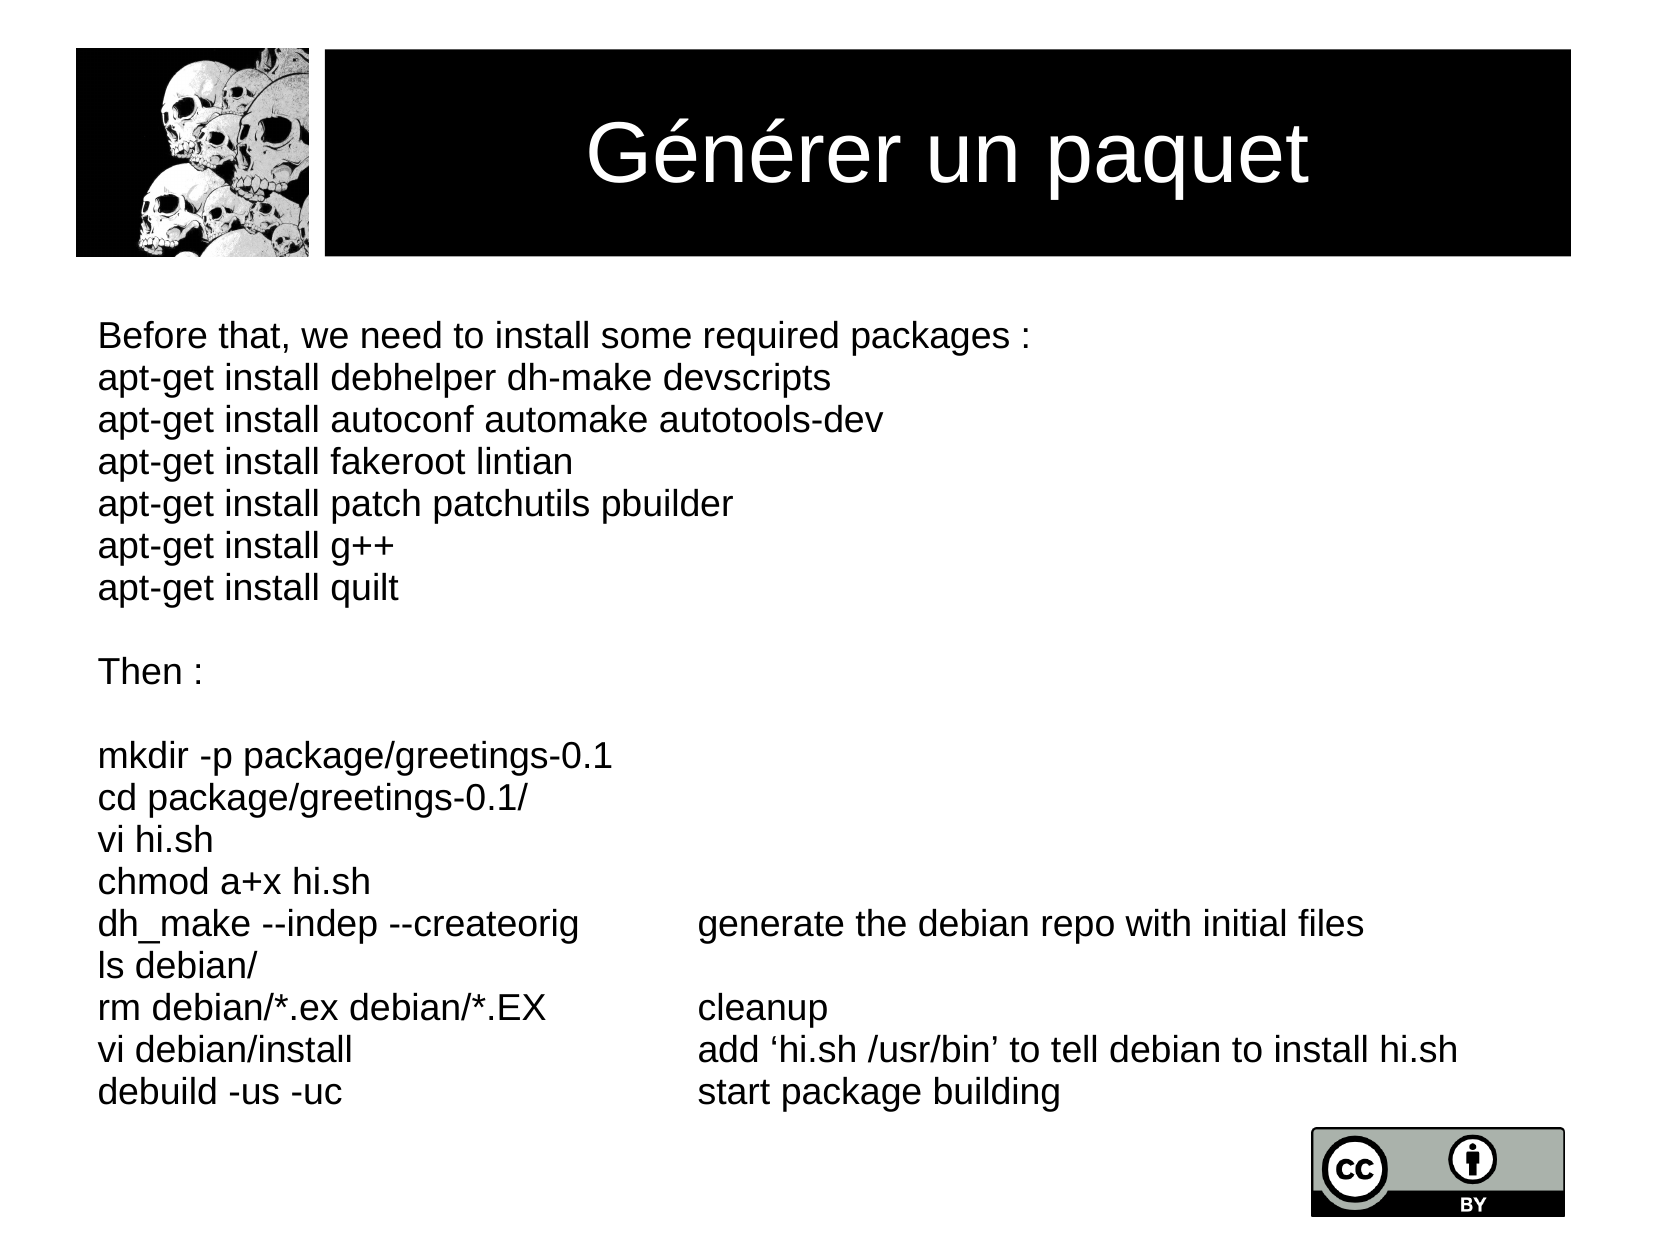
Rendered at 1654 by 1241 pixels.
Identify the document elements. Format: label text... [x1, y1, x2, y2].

title Générer un paquet [324, 49, 1571, 257]
text_box Before that, we need to install some required packages : apt-get install debhelper dh-make devscripts apt-get install autoconf automake autotools-dev apt-get install fakeroot lintian apt-get install patch patchutils pbuilder apt-get install g++ apt-get install quilt Then : mkdir -p package/greetings-0.1 cd package/greetings-0.1/ vi hi.sh chmod a+x hi.sh dh_make --indep --createorig generate the debian repo with initial files ls debian/ rm debian/*.ex debian/*.EX cleanup vi debian/install add ‘hi.sh /usr/bin’ to tell debian to install hi.sh debuild -us -uc start package building [82, 307, 1571, 1120]
picture [1311, 1127, 1565, 1217]
picture [76, 48, 309, 257]
